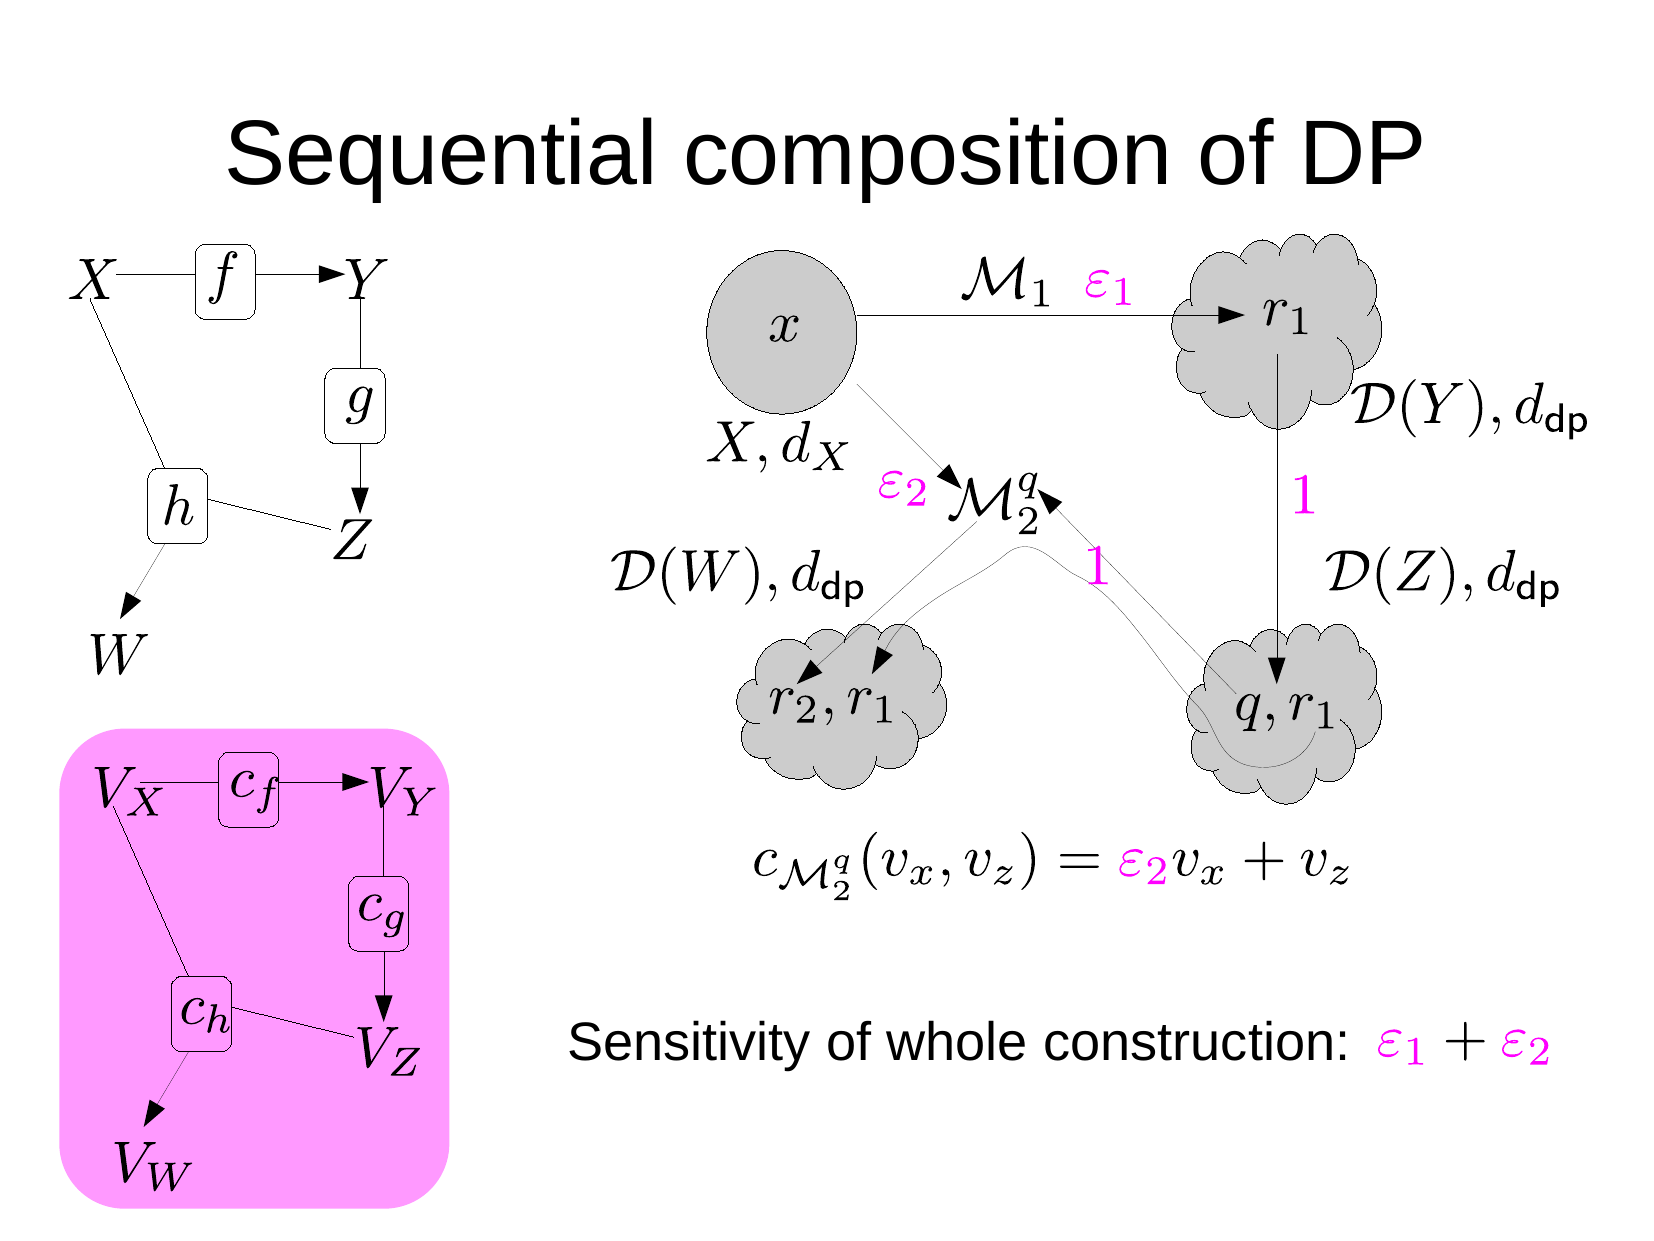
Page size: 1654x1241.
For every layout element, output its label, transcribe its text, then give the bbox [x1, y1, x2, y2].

text_box [87, 634, 151, 676]
text_box [205, 251, 241, 305]
text_box [1171, 234, 1589, 440]
text_box [610, 546, 865, 607]
text_box [343, 259, 391, 299]
text_box [330, 519, 374, 560]
text_box [1084, 269, 1135, 305]
text_box [1324, 546, 1561, 607]
text_box [59, 728, 450, 1209]
text_box [946, 472, 1040, 535]
text_box [67, 259, 121, 299]
text_box Sensitivity of whole construction: [552, 1004, 1381, 1080]
text_box [1186, 624, 1382, 805]
title Sequential composition of DP [82, 49, 1571, 257]
text_box [736, 624, 947, 790]
text_box [345, 386, 375, 425]
text_box [751, 831, 1352, 901]
text_box [1083, 545, 1113, 585]
text_box [1289, 474, 1319, 514]
text_box [960, 256, 1053, 307]
text_box [706, 250, 857, 415]
text_box [161, 484, 196, 526]
text_box [705, 420, 852, 473]
text_box [1376, 1021, 1551, 1065]
text_box [877, 470, 928, 506]
